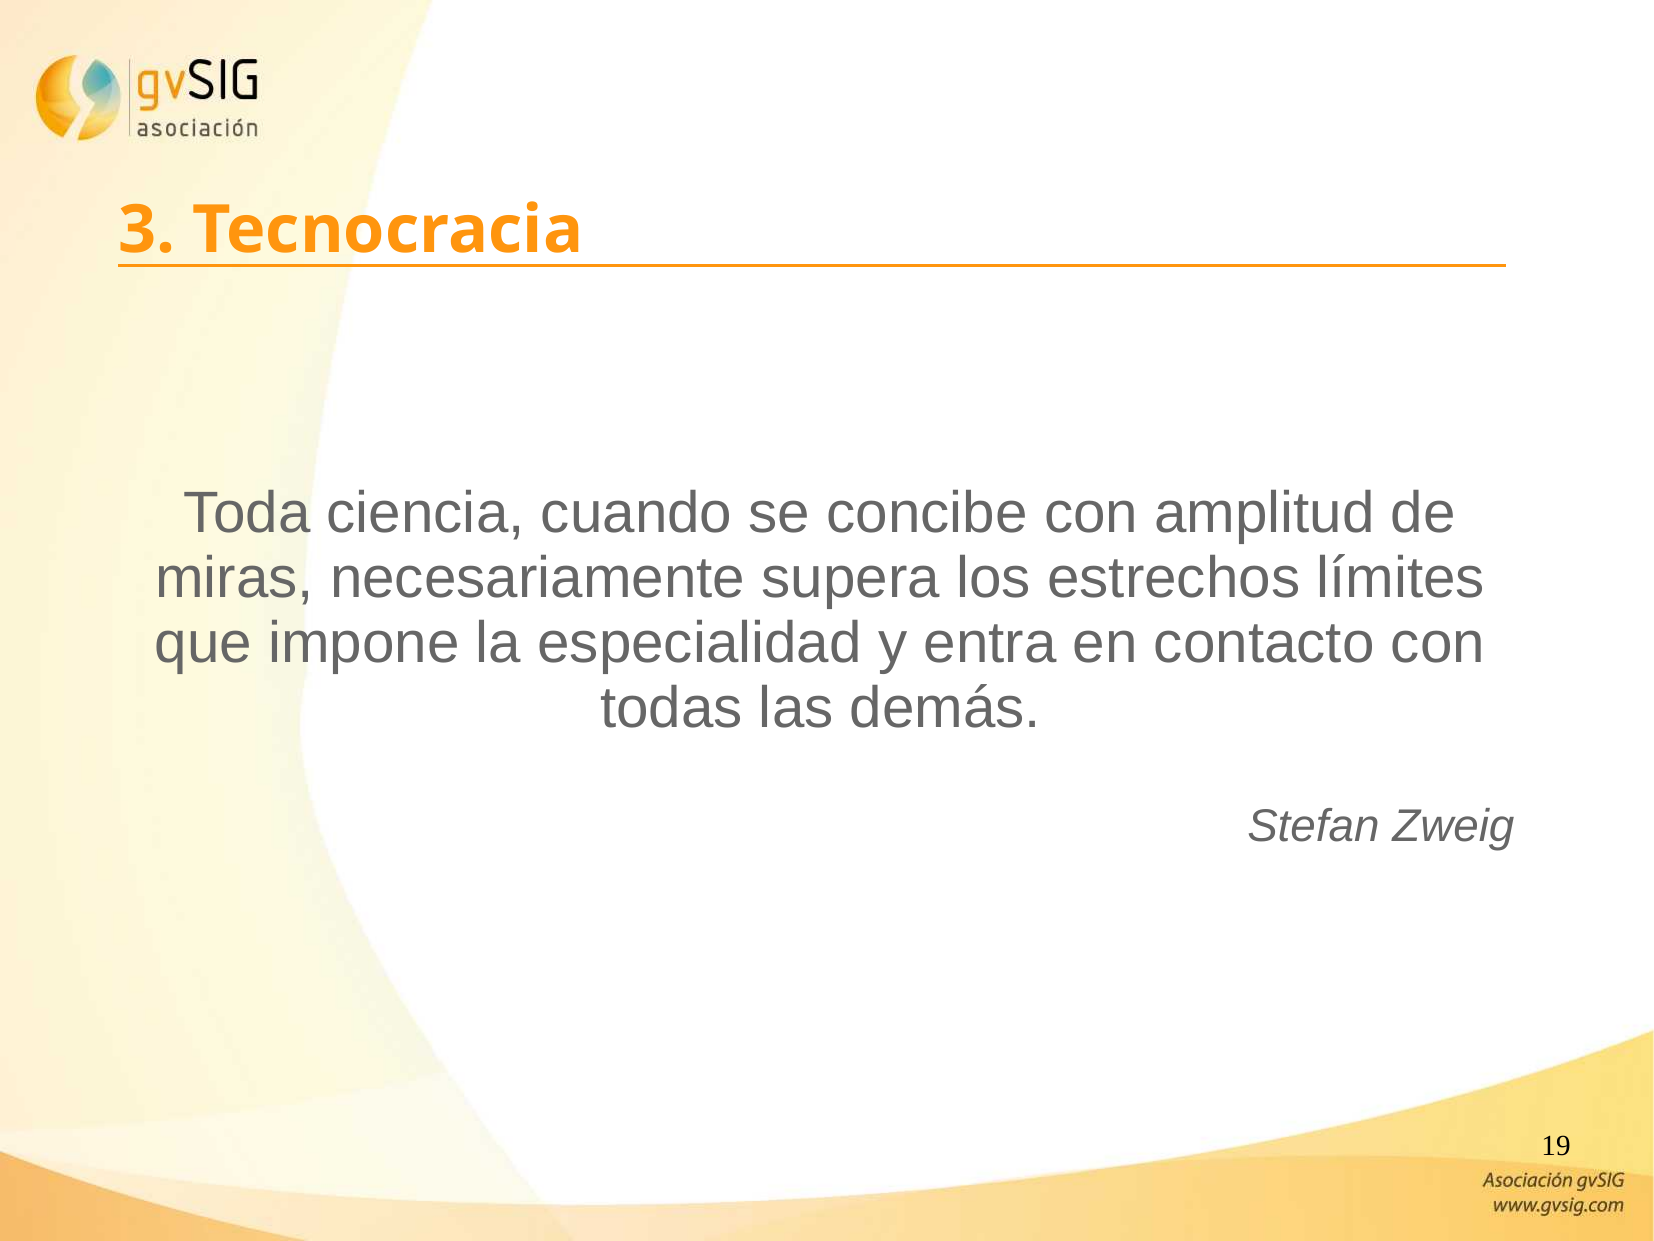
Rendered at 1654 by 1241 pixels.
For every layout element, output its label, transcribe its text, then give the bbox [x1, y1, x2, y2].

picture [0, 0, 1654, 1241]
title 3. Tecnocracia [118, 177, 1607, 276]
text_box Toda ciencia, cuando se concibe con amplitud de miras, necesariamente supera los estrechos límites que impone la especialidad y entra en contacto con todas las demás. Stefan Zweig [112, 378, 1530, 943]
